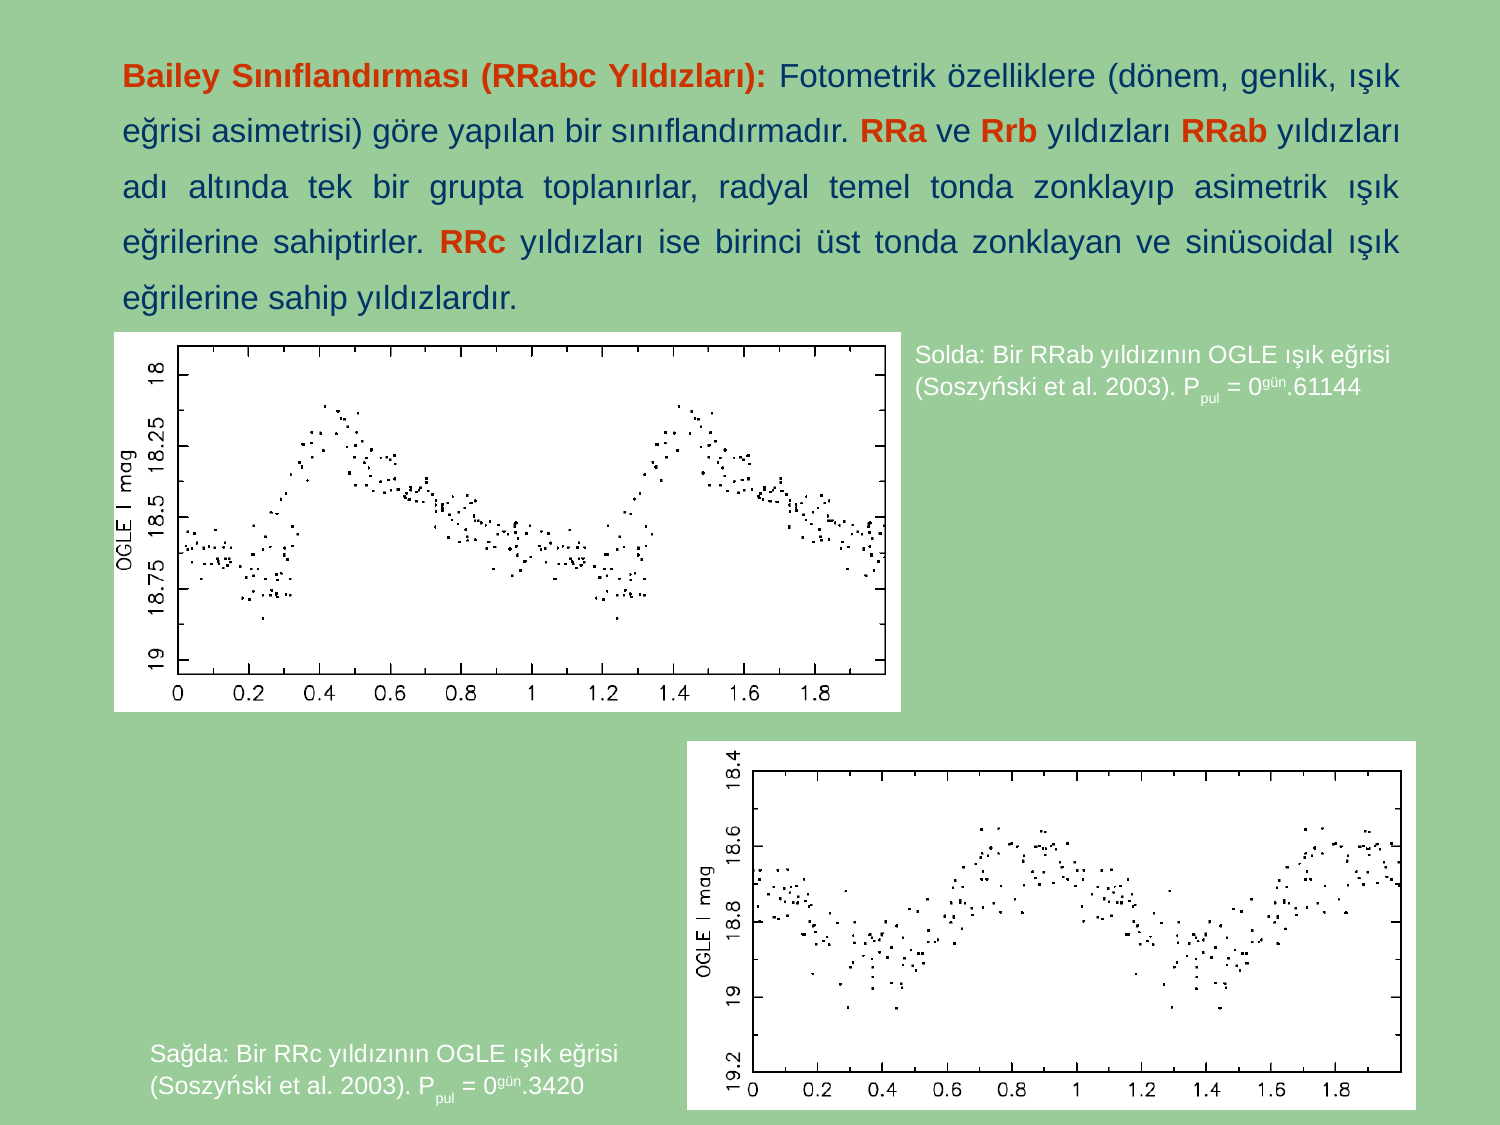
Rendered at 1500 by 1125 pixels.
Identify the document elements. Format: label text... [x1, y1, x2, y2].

text_box Solda: Bir RRab yıldızının OGLE ışık eğrisi (Soszyński et al. 2003). Ppul = 0gün.61144 [900, 333, 1426, 412]
text_box Sağda: Bir RRc yıldızının OGLE ışık eğrisi (Soszyński et al. 2003). Ppul = 0gün.3420 [135, 1032, 661, 1111]
picture [687, 741, 1416, 1111]
list Bailey Sınıflandırması (RRabc Yıldızları): Fotometrik özelliklere (dönem, genlik, ışık eğrisi asimetrisi) göre yapılan bir sınıflandırmadır. RRa ve Rrb yıldızları RRab yıldızları adı altında tek bir grupta toplanırlar, radyal temel tonda zonklayıp asimetrik ışık eğrilerine sahiptirler. RRc yıldızları ise birinci üst tonda zonklayan ve sinüsoidal ışık eğrilerine sahip yıldızlardır. [51, 38, 1402, 317]
picture [114, 332, 901, 712]
